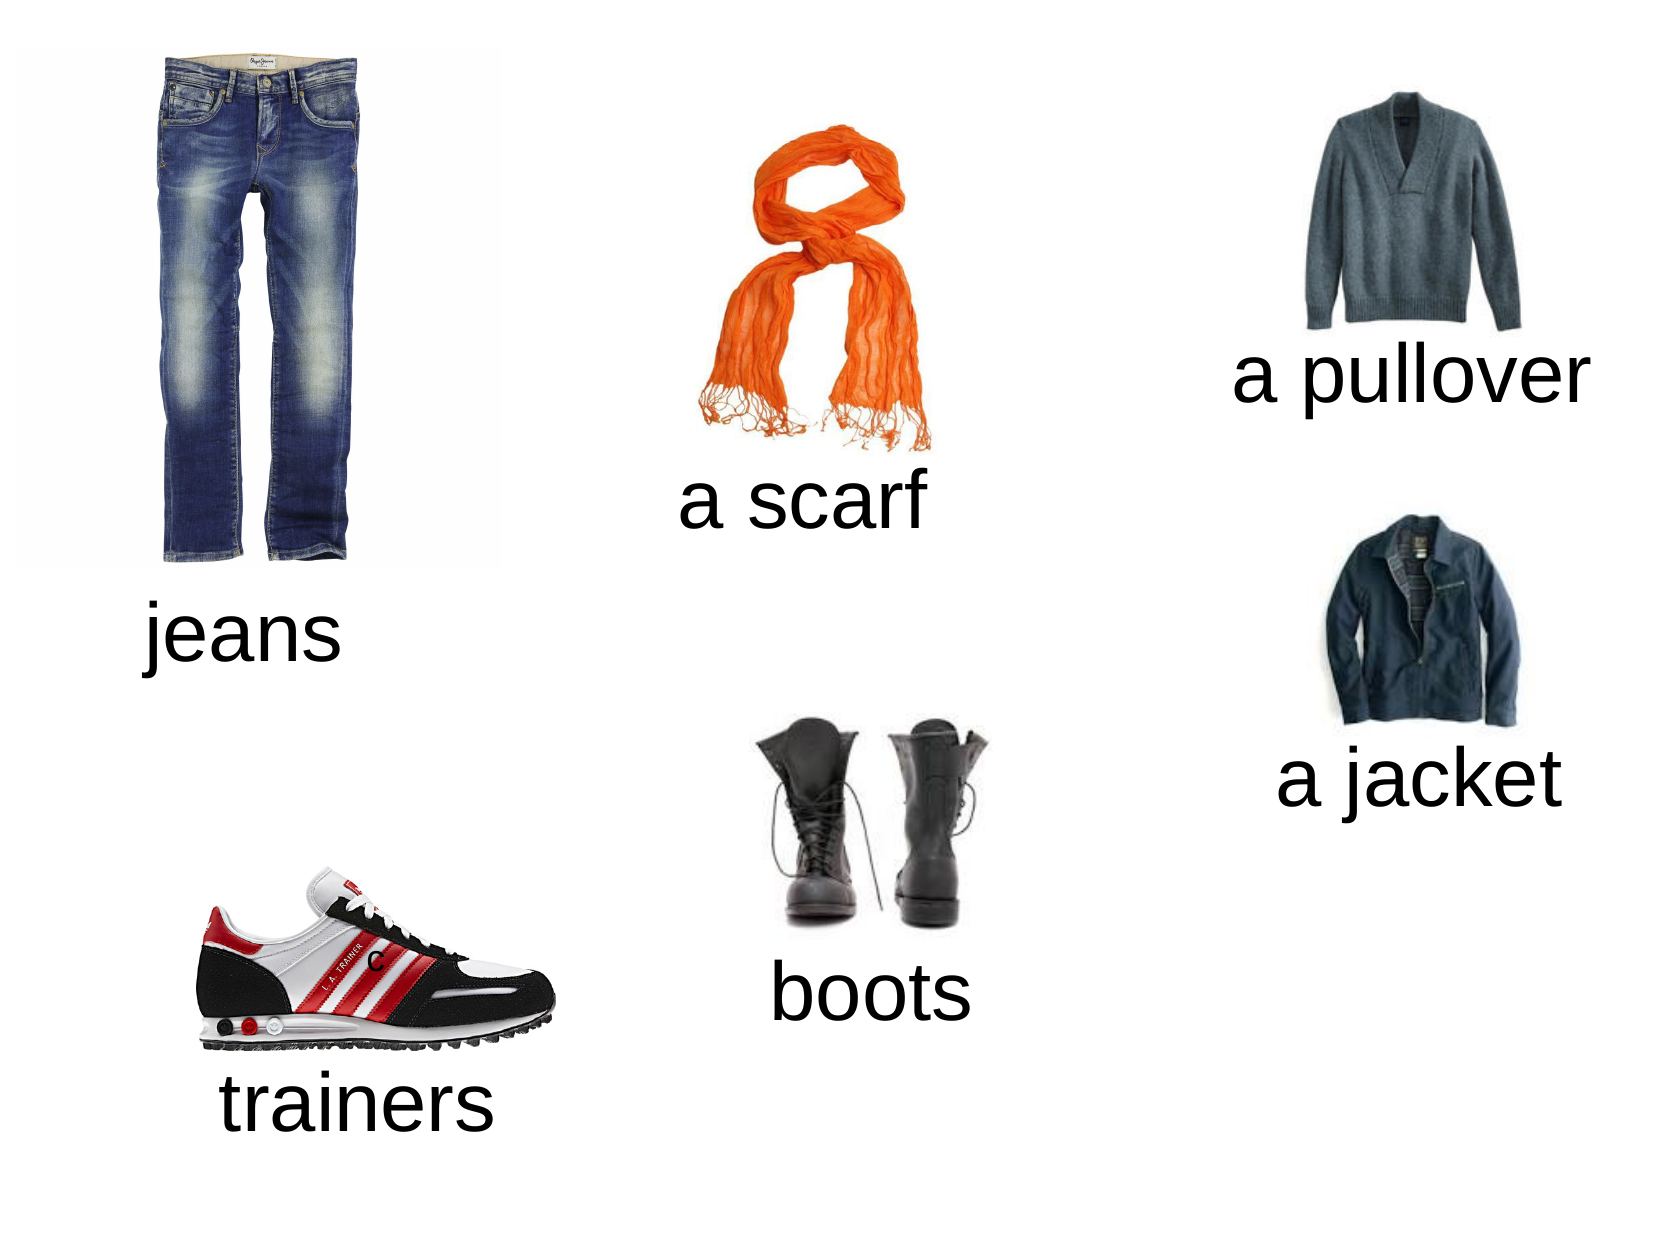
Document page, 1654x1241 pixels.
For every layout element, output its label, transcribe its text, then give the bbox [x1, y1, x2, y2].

picture [1280, 84, 1536, 319]
picture [196, 866, 556, 1051]
text_box a pullover [1216, 319, 1608, 428]
text_box a scarf [662, 446, 943, 555]
picture [749, 699, 993, 948]
picture [16, 47, 501, 568]
picture [1307, 501, 1536, 723]
text_box boots [754, 937, 989, 1047]
text_box trainers [204, 1049, 512, 1158]
text_box a jacket [1260, 723, 1578, 832]
picture [696, 115, 943, 446]
text_box jeans [129, 579, 359, 688]
